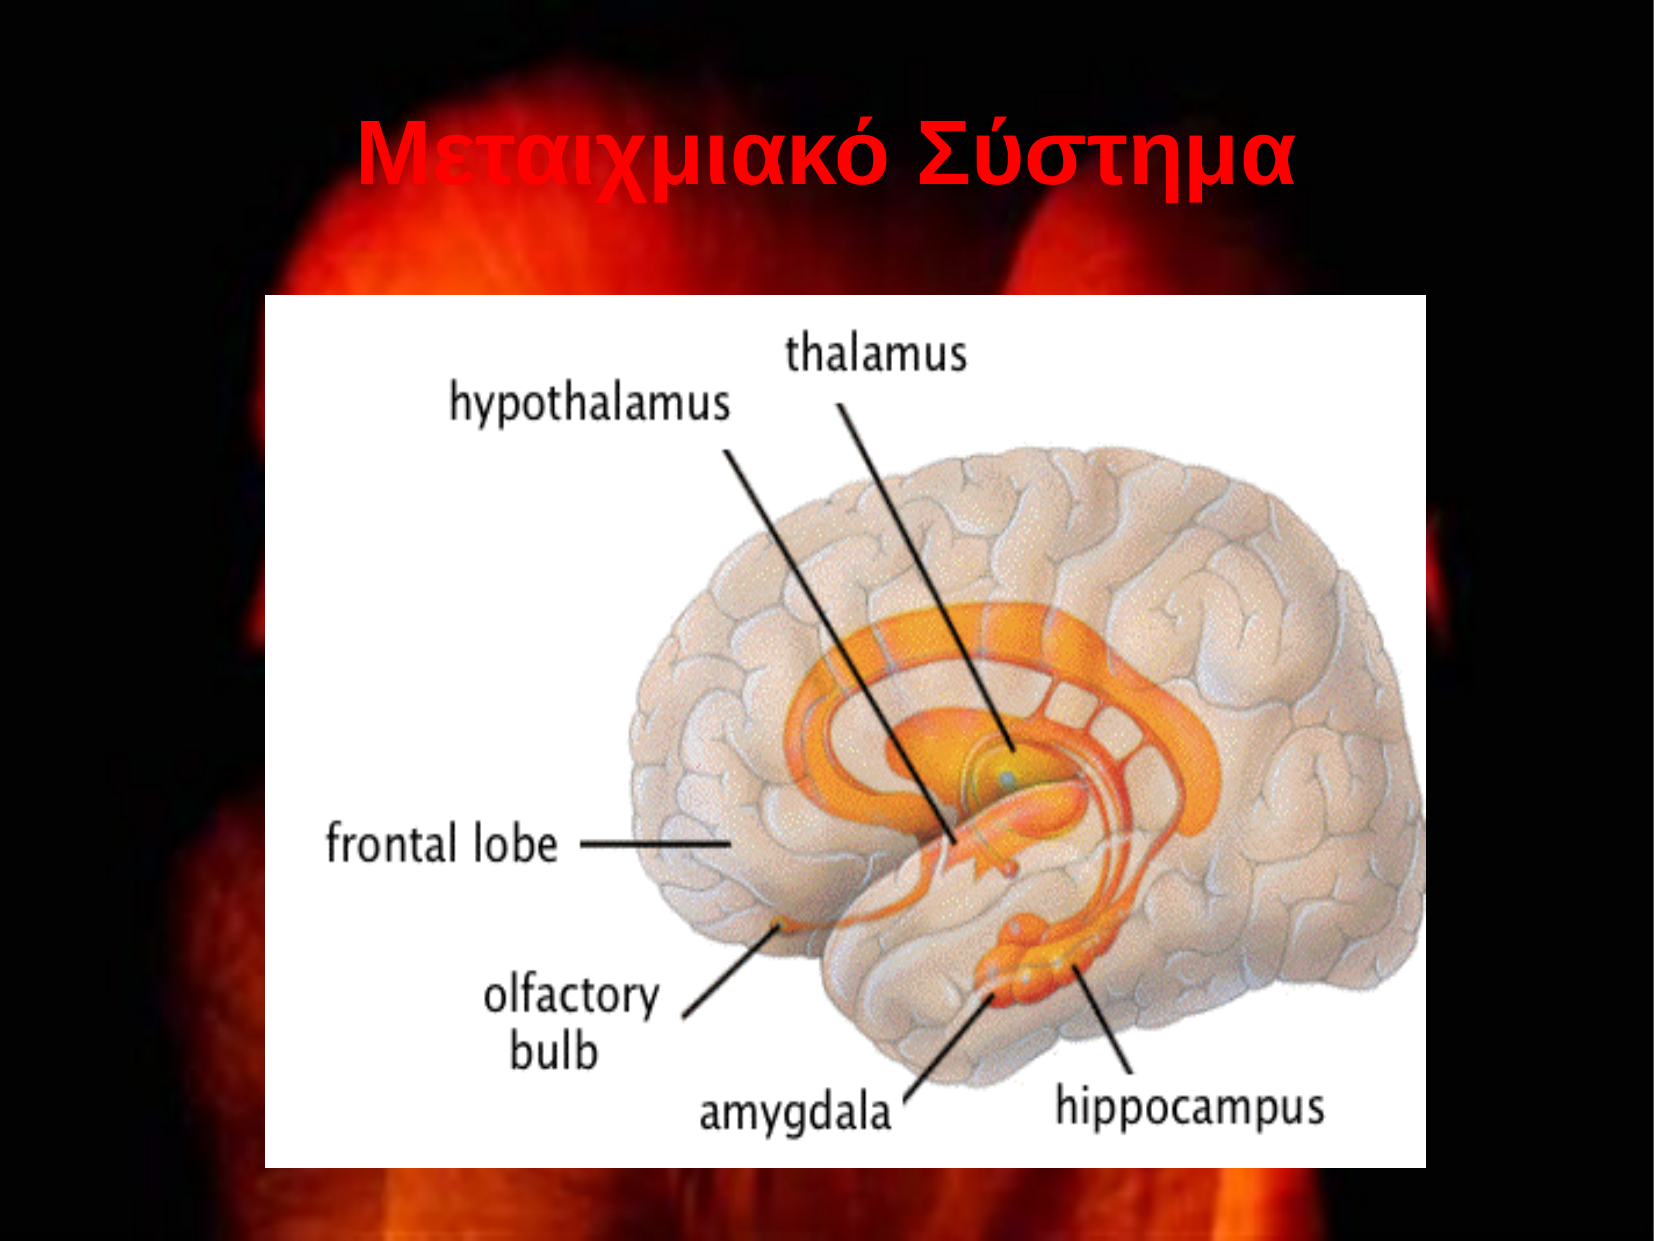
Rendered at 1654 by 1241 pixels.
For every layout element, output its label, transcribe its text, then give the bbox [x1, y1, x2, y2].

title Μεταιχμιακό Σύστημα [82, 49, 1571, 257]
picture [0, 0, 1654, 1241]
